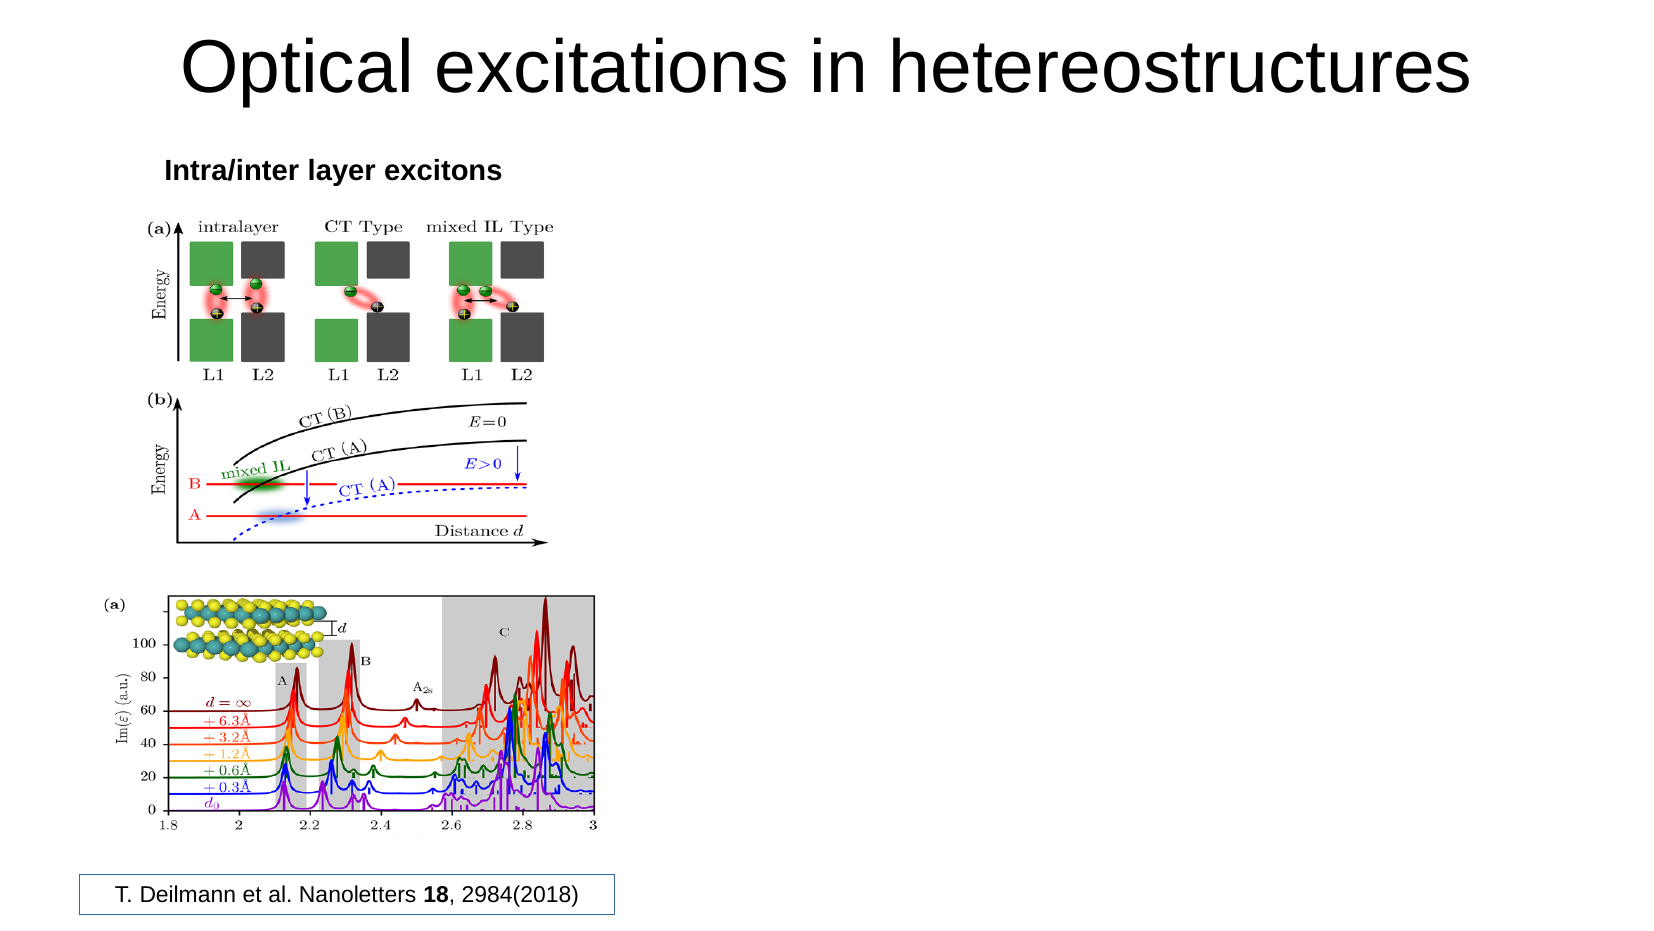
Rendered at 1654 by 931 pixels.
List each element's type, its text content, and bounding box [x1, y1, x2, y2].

title Optical excitations in hetereostructures [82, 5, 1571, 128]
picture [127, 211, 598, 555]
text_box T. Deilmann et al. Nanoletters 18, 2984(2018) [79, 874, 615, 915]
text_box Intra/inter layer excitons [94, 146, 574, 198]
picture [96, 592, 622, 836]
